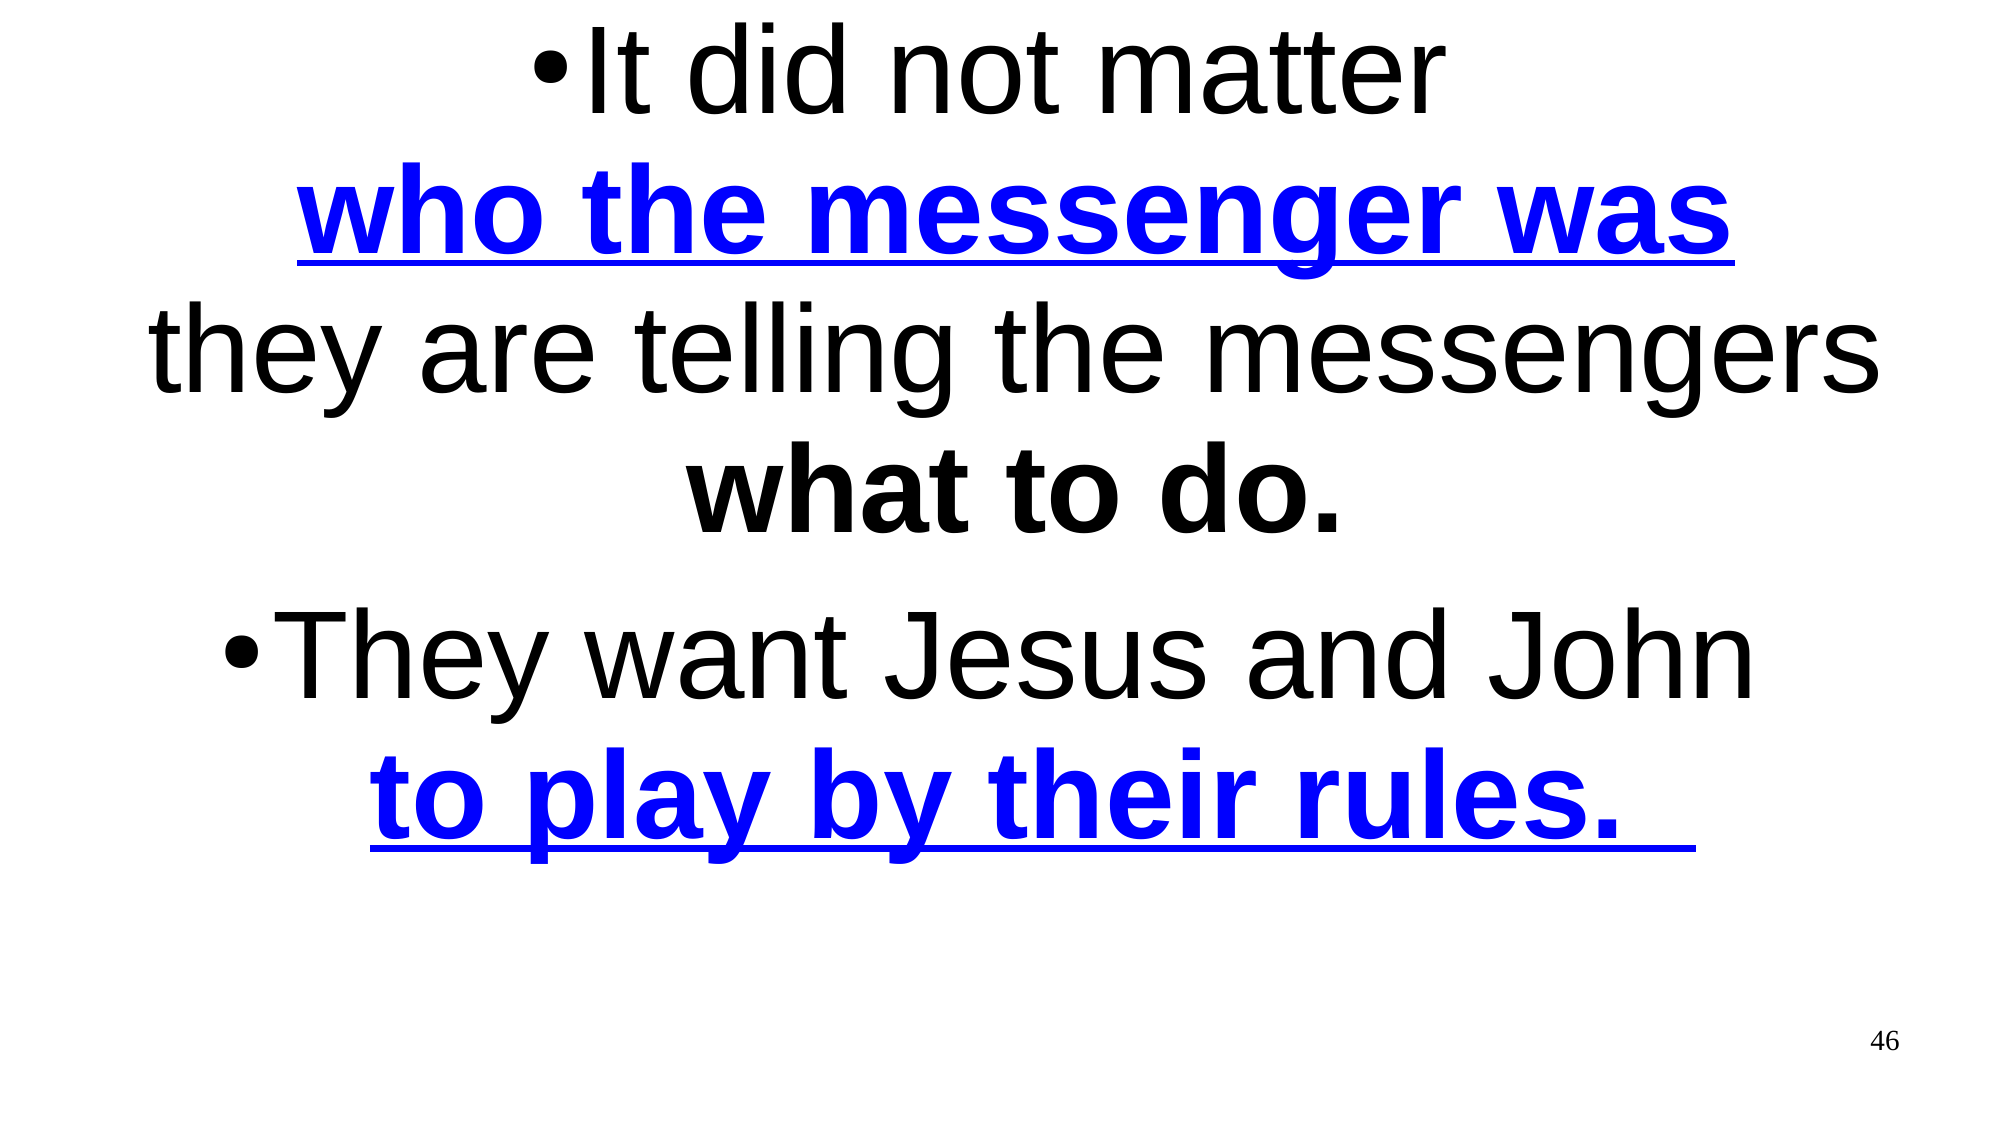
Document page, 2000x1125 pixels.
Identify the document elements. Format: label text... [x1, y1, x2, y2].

list It did not matter who the messenger was they are telling the messengers what to do. They want Jesus and John to play by their rules. [0, 0, 1996, 1123]
